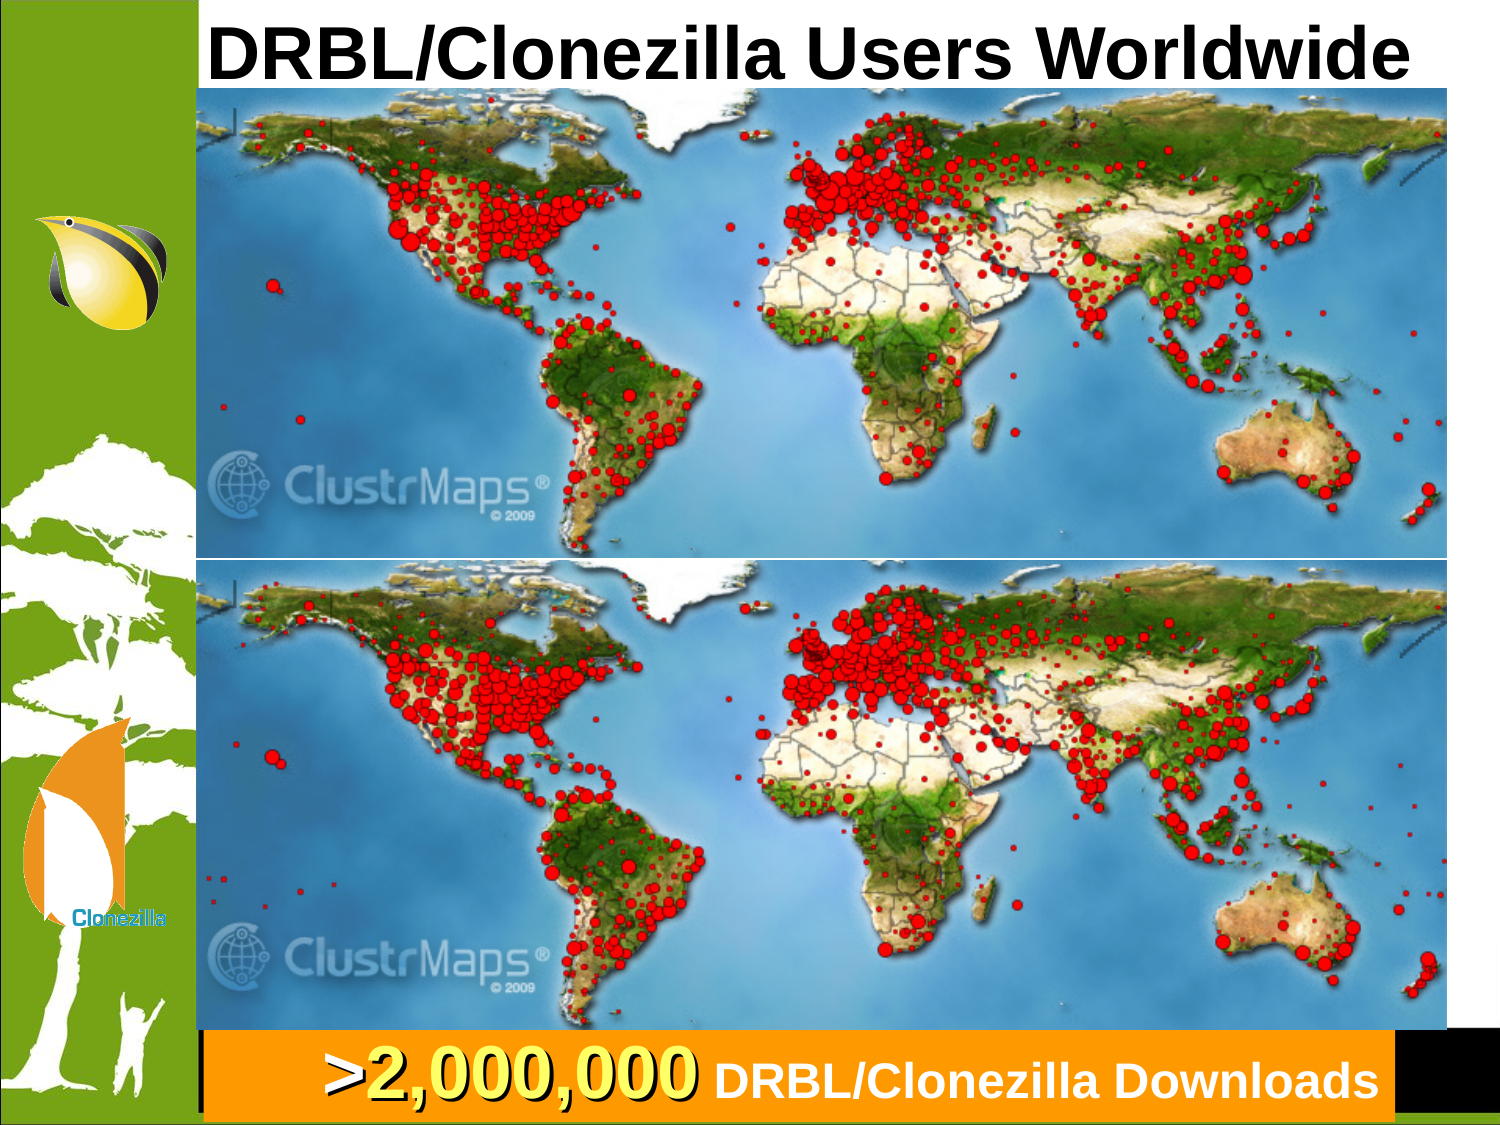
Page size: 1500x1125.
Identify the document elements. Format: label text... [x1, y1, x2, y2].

picture [0, 0, 1500, 1125]
chart [0, 708, 178, 938]
title DRBL/Clonezilla Users Worldwide [206, 0, 1500, 148]
chart [29, 206, 178, 337]
text_box >2,000,000 DRBL/Clonezilla Downloads [203, 1030, 1396, 1122]
